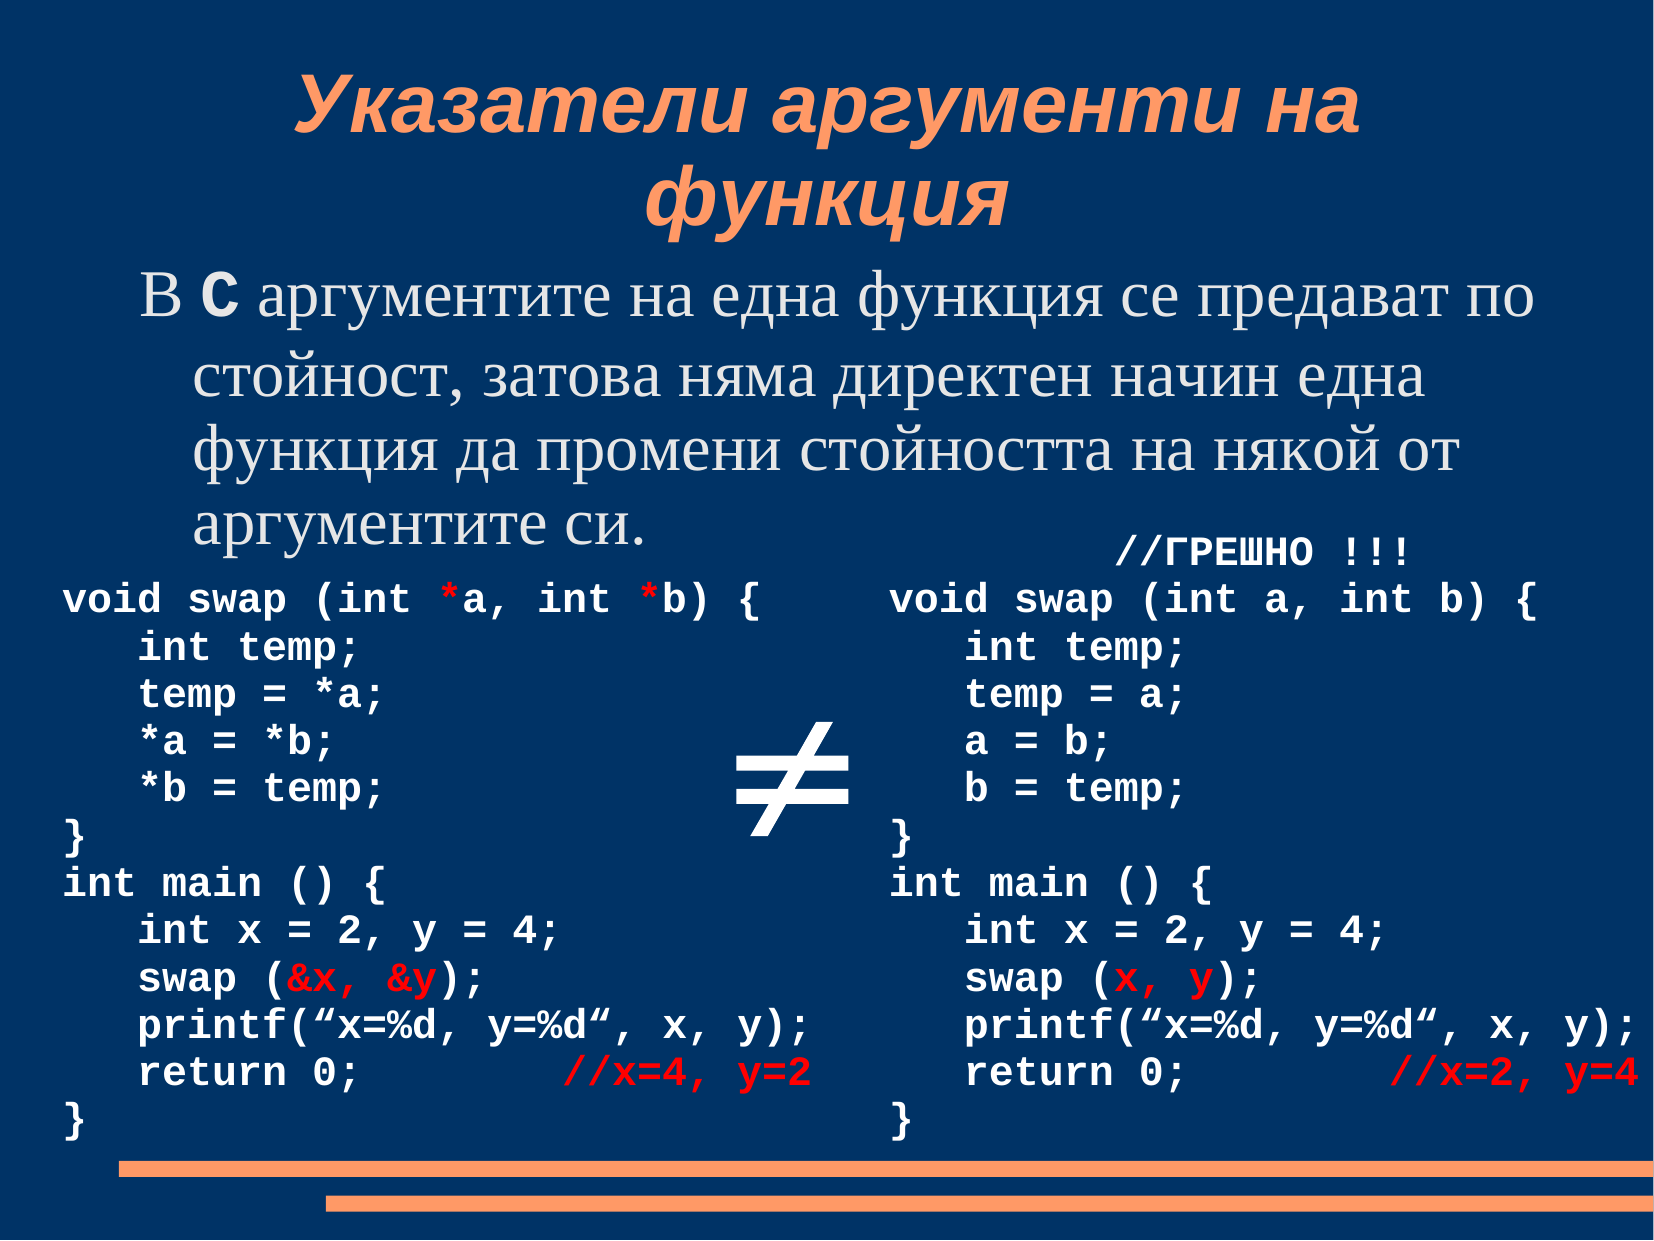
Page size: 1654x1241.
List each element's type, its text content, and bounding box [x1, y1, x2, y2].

list В С аргументите на една функция се предават по стойност, затова няма директен начин една функция да промени стойността на някой от аргументите си. [121, 257, 1561, 559]
text_box void swap (int *a, int *b) { int temp; temp = *a; *a = *b; *b = temp; } int main () { int x = 2, y = 4; swap (&x, &y); printf(“x=%d, y=%d“, x, y); return 0; //x=4, y=2 } [47, 523, 854, 1160]
text_box //ГРЕШНО !!! void swap (int a, int b) { int temp; temp = a; a = b; b = temp; } int main () { int x = 2, y = 4; swap (x, y); printf(“x=%d, y=%d“, x, y); return 0; //x=2, y=4 } [874, 523, 1654, 1160]
text_box  [704, 698, 854, 968]
title Указатели аргументи на функция [121, 53, 1534, 247]
